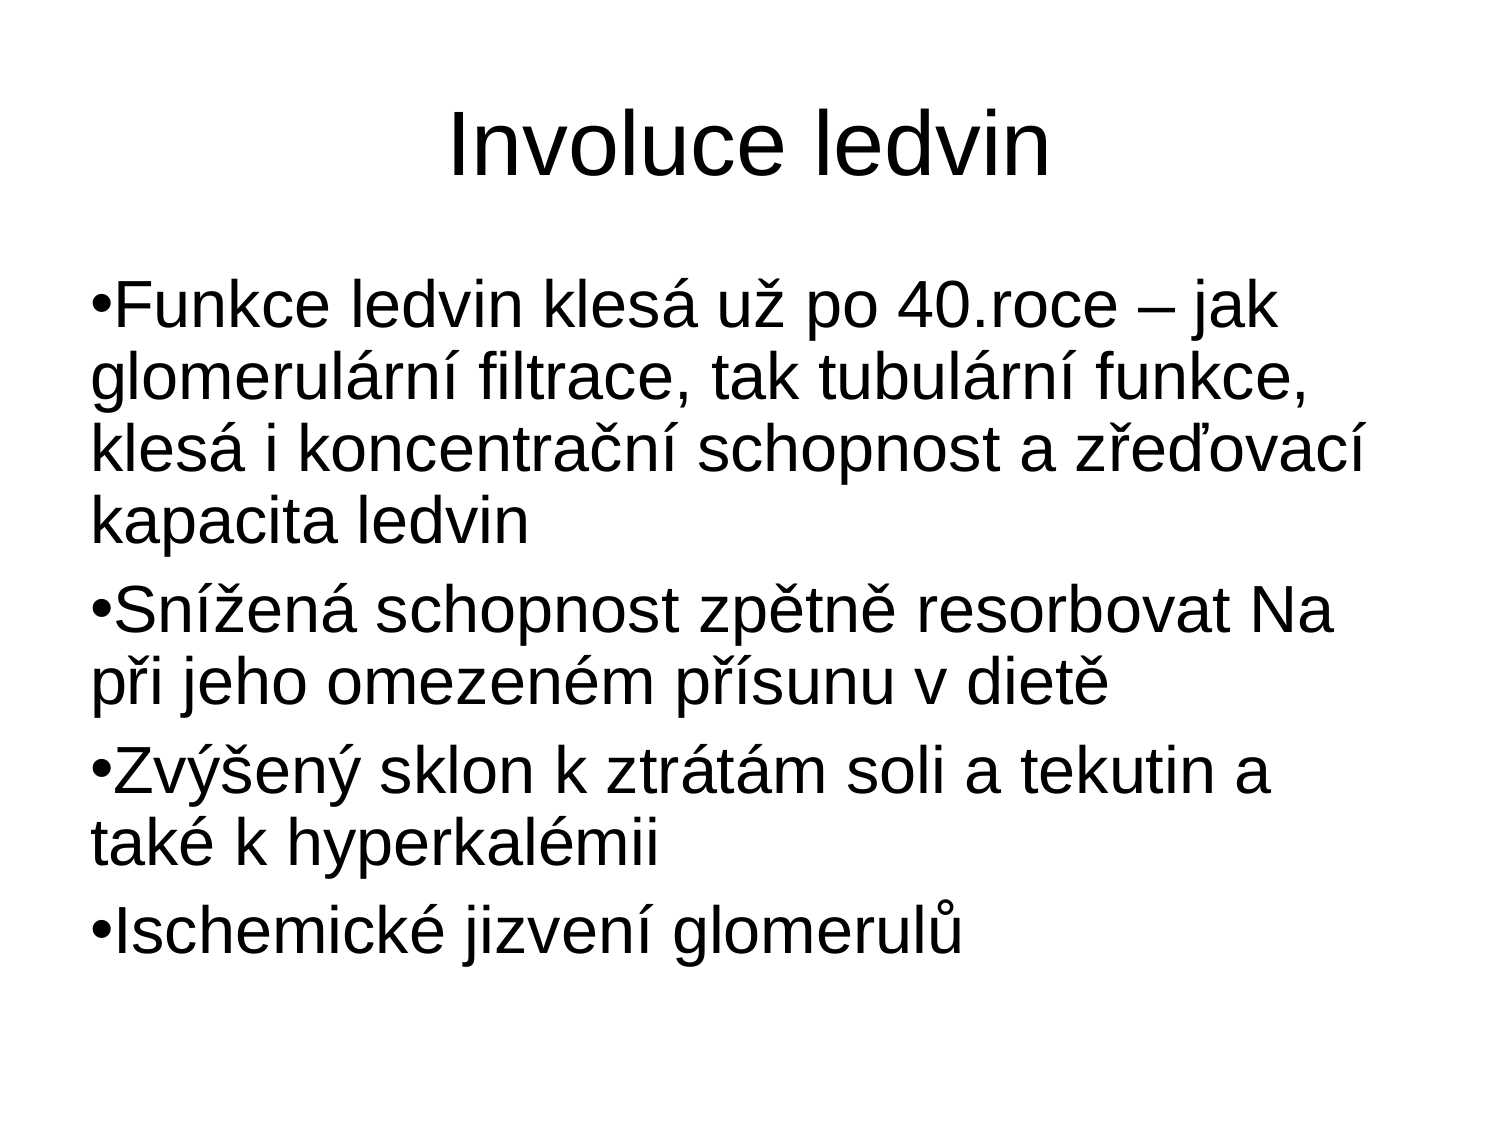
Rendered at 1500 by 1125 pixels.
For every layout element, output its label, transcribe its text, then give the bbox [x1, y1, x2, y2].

title Involuce ledvin [75, 45, 1426, 233]
list Funkce ledvin klesá už po 40.roce – jak glomerulární filtrace, tak tubulární funkce, klesá i koncentrační schopnost a zřeďovací kapacita ledvin Snížená schopnost zpětně resorbovat Na při jeho omezeném přísunu v dietě Zvýšený sklon k ztrátám soli a tekutin a také k hyperkalémii Ischemické jizvení glomerulů [75, 262, 1426, 1005]
